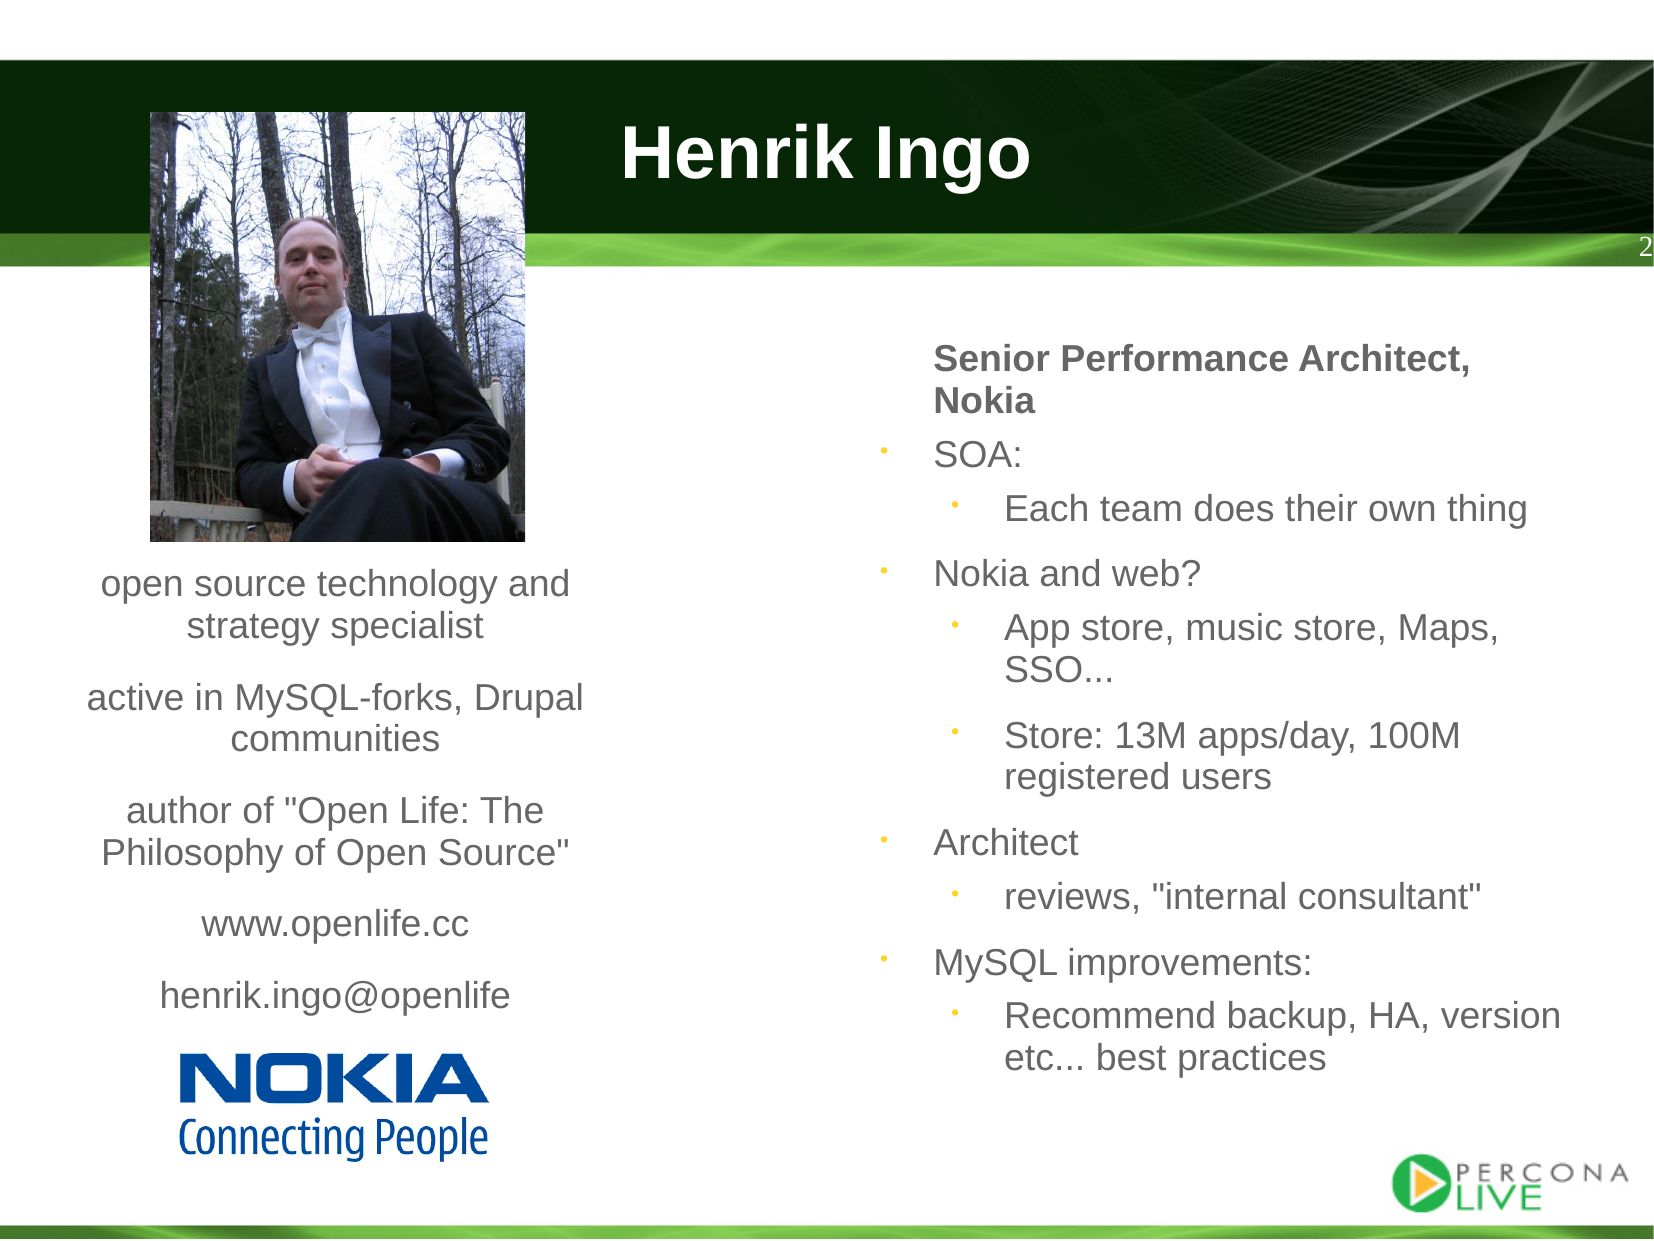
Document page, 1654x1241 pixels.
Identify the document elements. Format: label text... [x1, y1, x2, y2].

title Henrik Ingo [82, 49, 1571, 257]
picture [0, 1, 1654, 1239]
list Senior Performance Architect, Nokia SOA: Each team does their own thing Nokia and web? App store, music store, Maps, SSO... Store: 13M apps/day, 100M registered users Architect reviews, "internal consultant" MySQL improvements: Recommend backup, HA, version etc... best practices [862, 337, 1571, 1109]
list open source technology and strategy specialist active in MySQL-forks, Drupal communities author of "Open Life: The Philosophy of Open Source" www.openlife.cc henrik.ingo@openlife [75, 562, 596, 1034]
